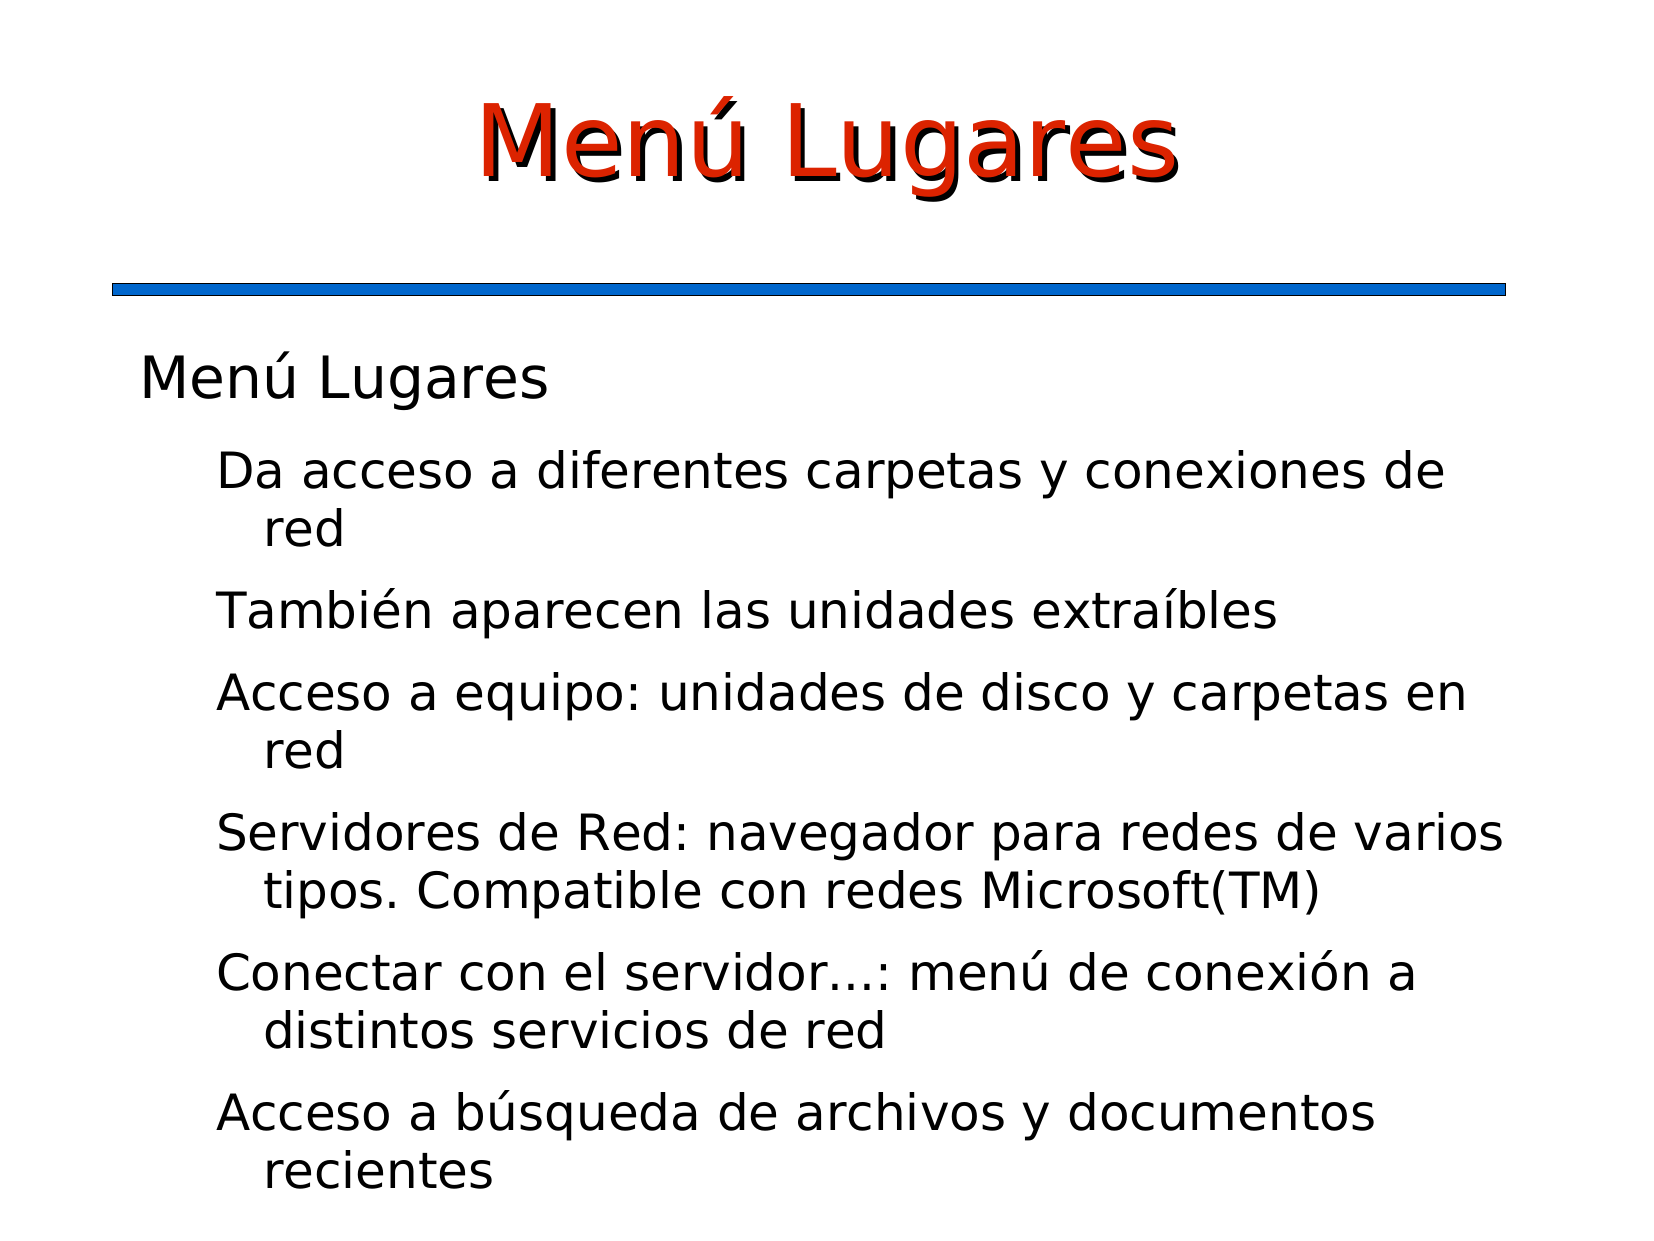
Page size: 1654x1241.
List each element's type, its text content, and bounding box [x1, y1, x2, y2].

title Menú Lugares [121, 37, 1534, 246]
list Menú Lugares Da acceso a diferentes carpetas y conexiones de red También aparecen las unidades extraíbles Acceso a equipo: unidades de disco y carpetas en red Servidores de Red: navegador para redes de varios tipos. Compatible con redes Microsoft(TM) Conectar con el servidor...: menú de conexión a distintos servicios de red Acceso a búsqueda de archivos y documentos recientes [121, 344, 1534, 1201]
